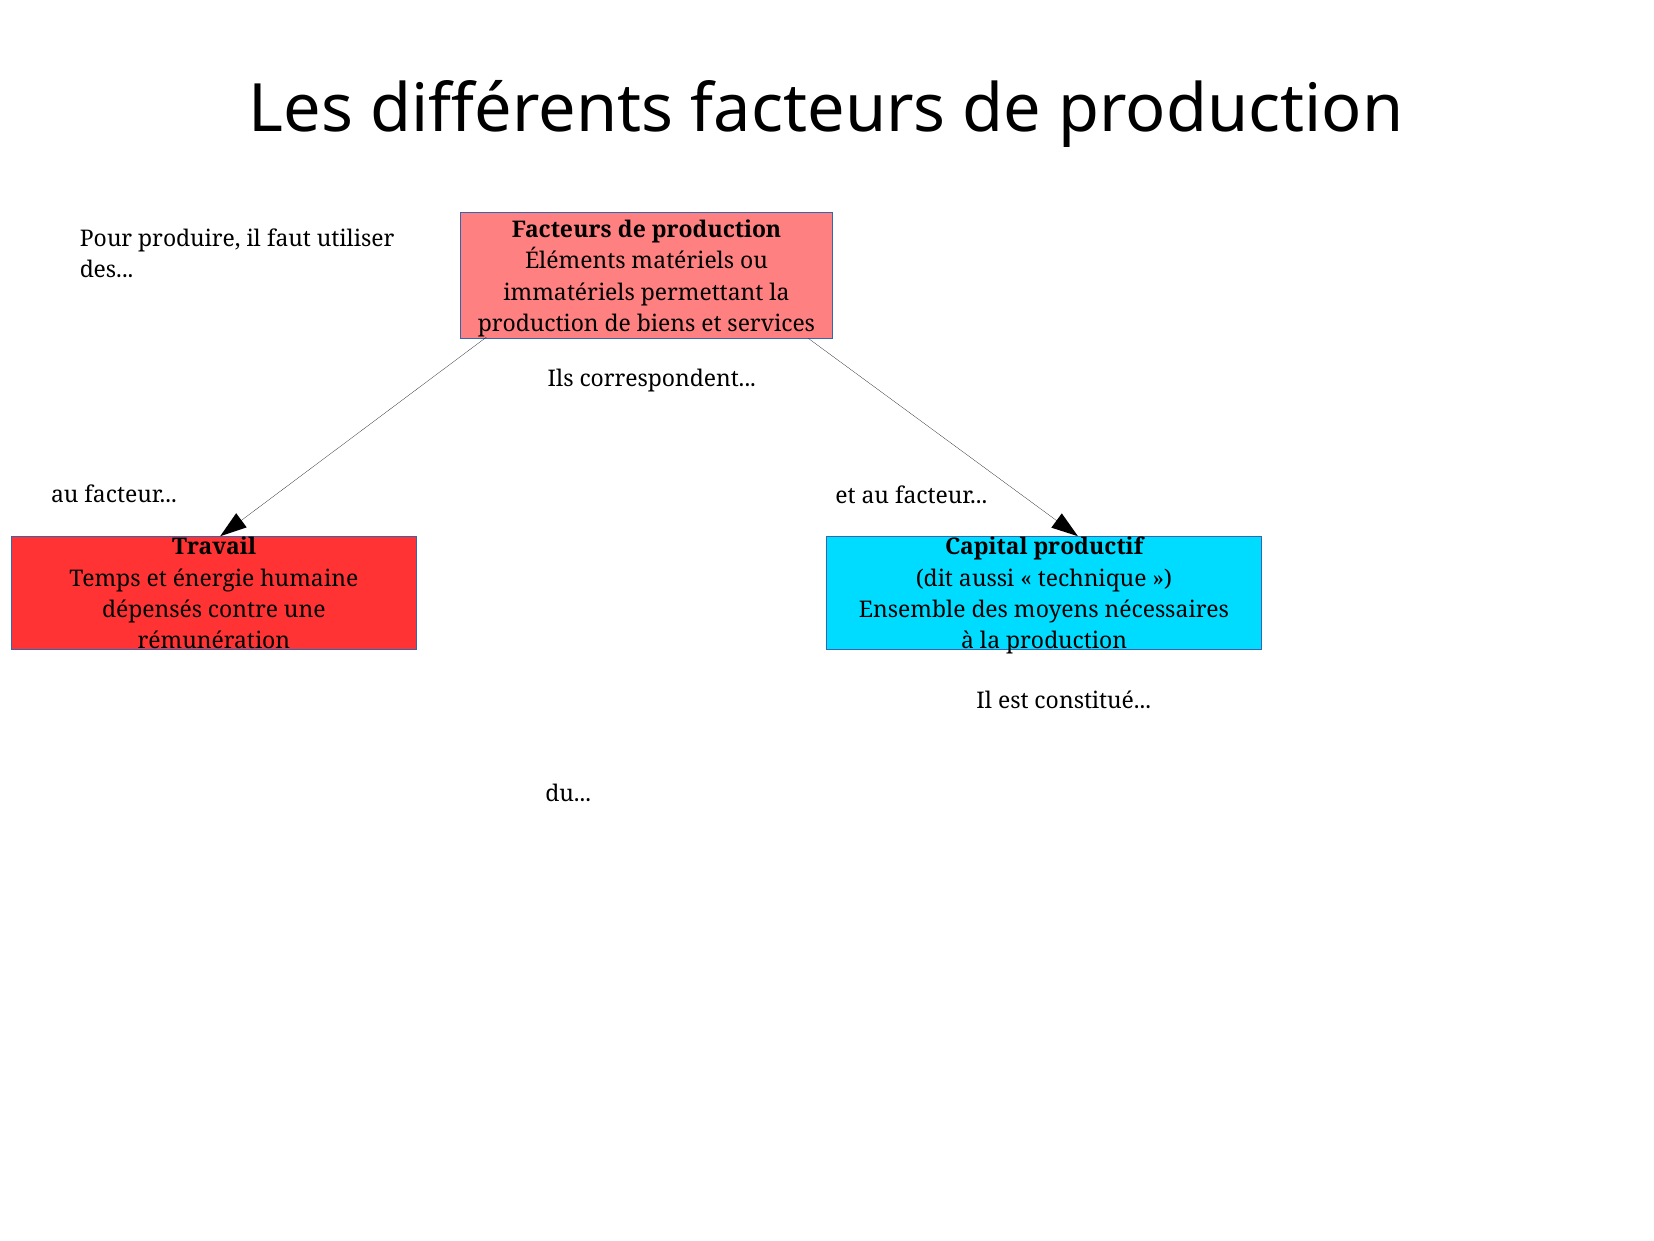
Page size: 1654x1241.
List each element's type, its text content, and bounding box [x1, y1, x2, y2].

text_box Pour produire, il faut utiliser des... [64, 214, 455, 272]
text_box au facteur... [36, 470, 208, 524]
text_box Facteurs de production Éléments matériels ou immatériels permettant la production de biens et services [460, 212, 833, 339]
text_box Il est constitué... [961, 676, 1250, 730]
text_box Travail Temps et énergie humaine dépensés contre une rémunération [11, 536, 417, 650]
text_box Capital productif (dit aussi « technique ») Ensemble des moyens nécessaires à la production [826, 536, 1262, 650]
title Les différents facteurs de production [82, 46, 1571, 166]
text_box du... [530, 769, 626, 823]
text_box Ils correspondent... [532, 354, 767, 408]
text_box et au facteur... [820, 471, 1004, 524]
